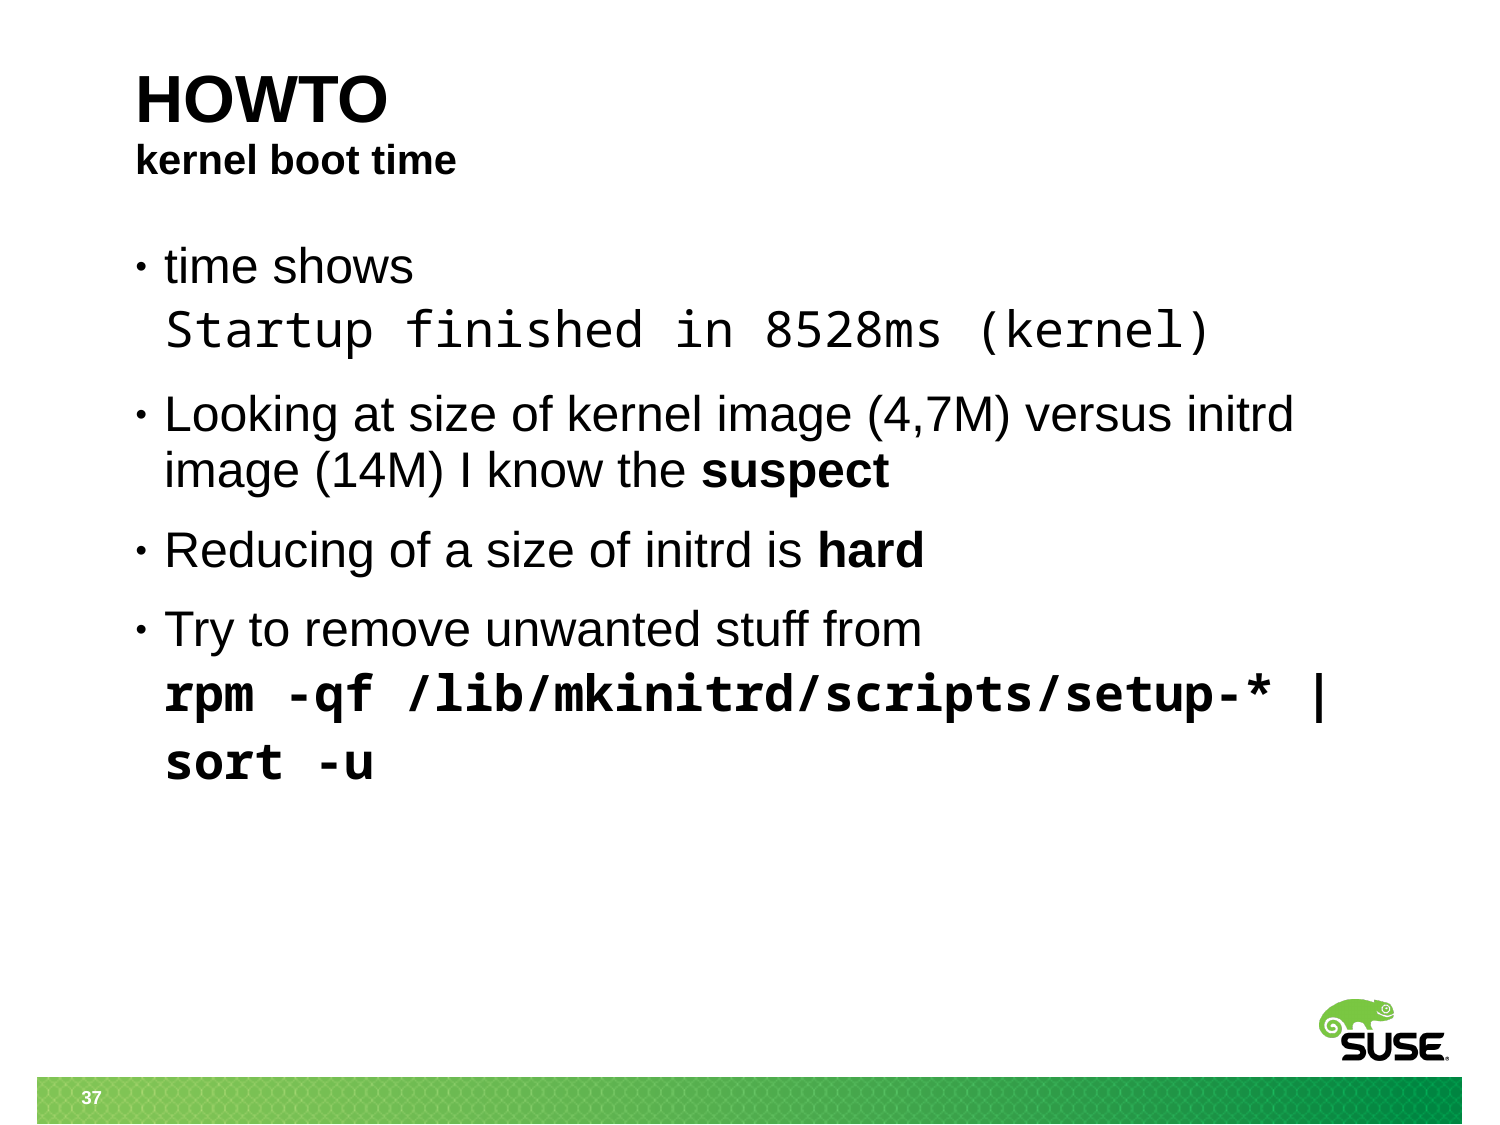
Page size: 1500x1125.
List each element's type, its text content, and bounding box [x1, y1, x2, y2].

title HOWTO kernel boot time [135, 41, 1372, 204]
list time shows Startup finished in 8528ms (kernel) Looking at size of kernel image (4,7M) versus initrd image (14M) I know the suspect Reducing of a size of initrd is hard Try to remove unwanted stuff from rpm -qf /lib/mkinitrd/scripts/setup-* | sort -u [135, 238, 1372, 982]
picture [1319, 999, 1449, 1061]
picture [37, 1077, 1462, 1124]
